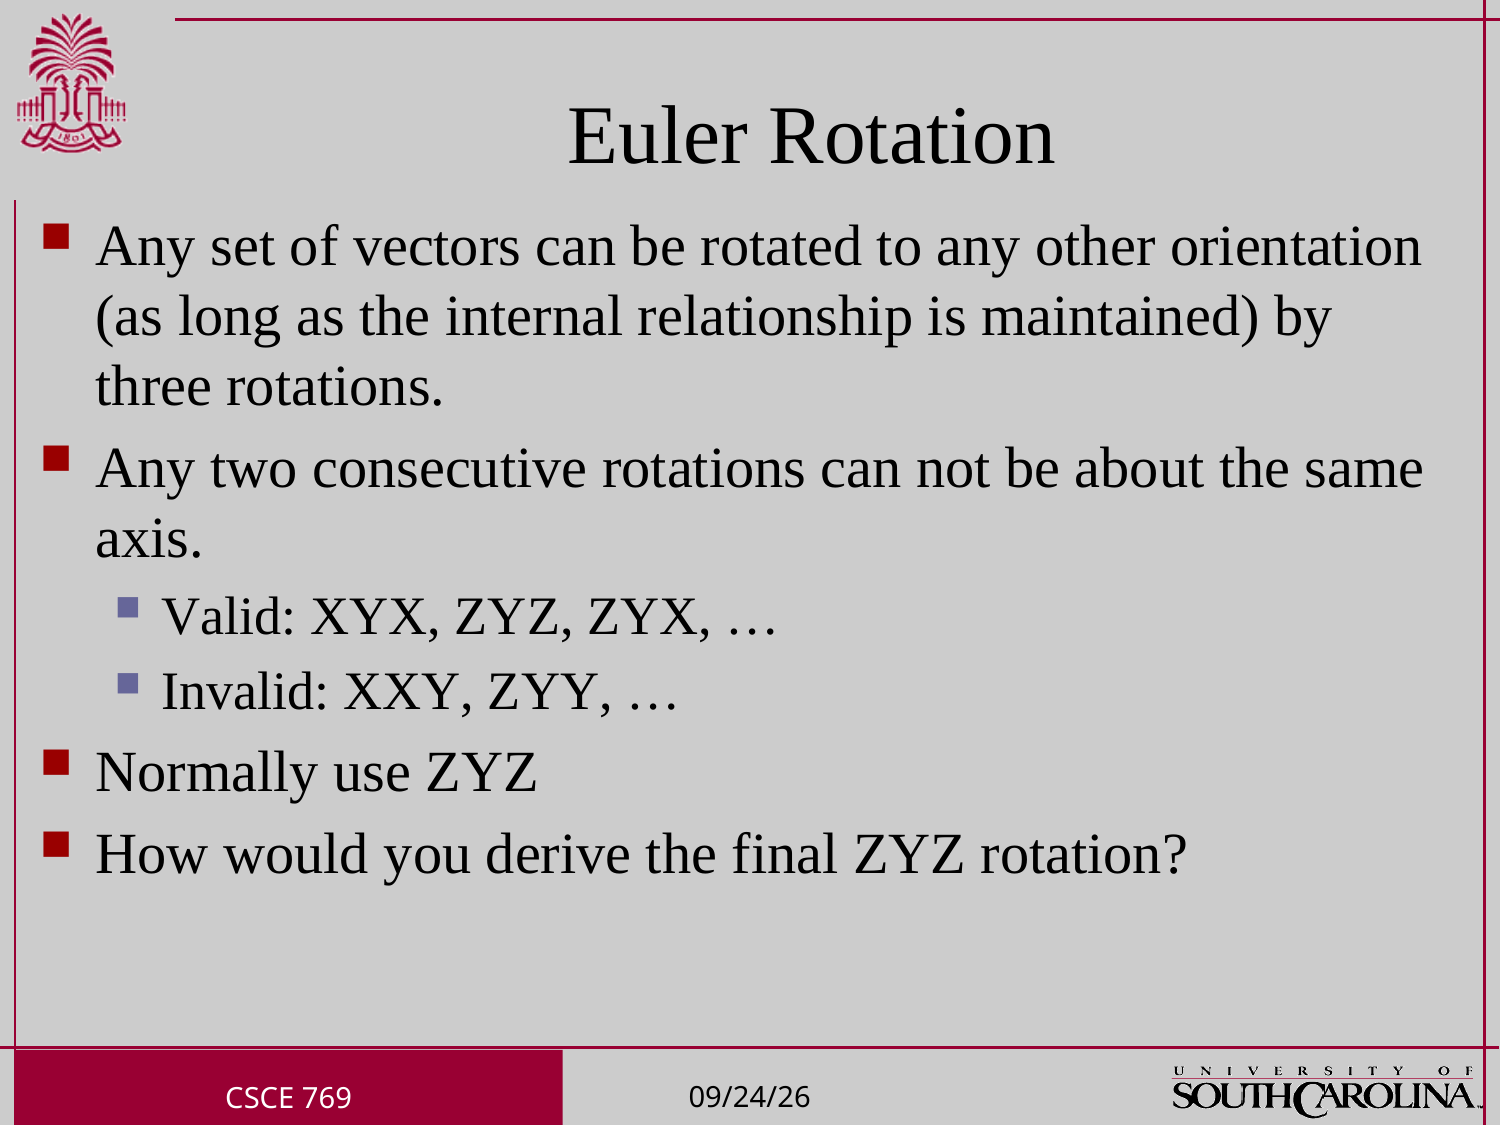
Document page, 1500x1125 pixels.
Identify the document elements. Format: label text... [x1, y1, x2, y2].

picture [1162, 1049, 1483, 1125]
title Euler Rotation [174, 9, 1450, 188]
picture [12, 12, 131, 155]
list Any set of vectors can be rotated to any other orientation (as long as the internal relationship is maintained) by three rotations. Any two consecutive rotations can not be about the same axis. Valid: XYX, ZYZ, ZYX, … Invalid: XXY, ZYY, … Normally use ZYZ How would you derive the final ZYZ rotation? [24, 200, 1476, 1013]
